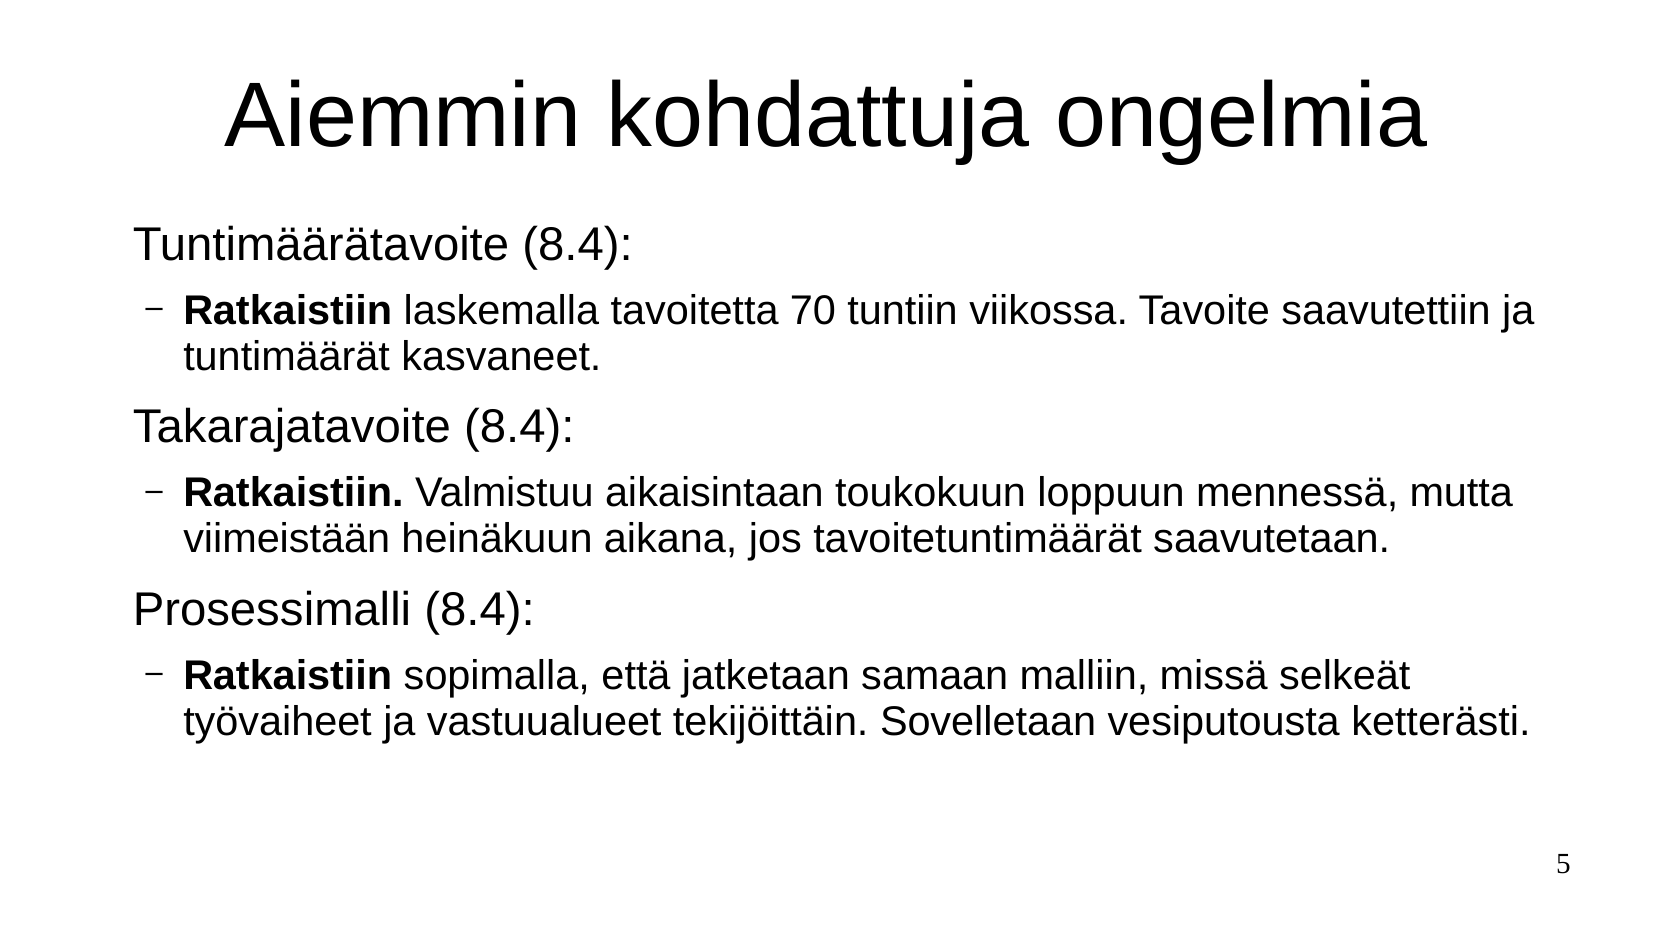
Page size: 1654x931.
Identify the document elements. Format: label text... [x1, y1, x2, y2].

list Tuntimäärätavoite (8.4): Ratkaistiin laskemalla tavoitetta 70 tuntiin viikossa. Tavoite saavutettiin ja tuntimäärät kasvaneet. Takarajatavoite (8.4): Ratkaistiin. Valmistuu aikaisintaan toukokuun loppuun mennessä, mutta viimeistään heinäkuun aikana, jos tavoitetuntimäärät saavutetaan. Prosessimalli (8.4): Ratkaistiin sopimalla, että jatketaan samaan malliin, missä selkeät työvaiheet ja vastuualueet tekijöittäin. Sovelletaan vesiputousta ketterästi. [82, 217, 1571, 758]
title Aiemmin kohdattuja ongelmia [82, 37, 1571, 193]
